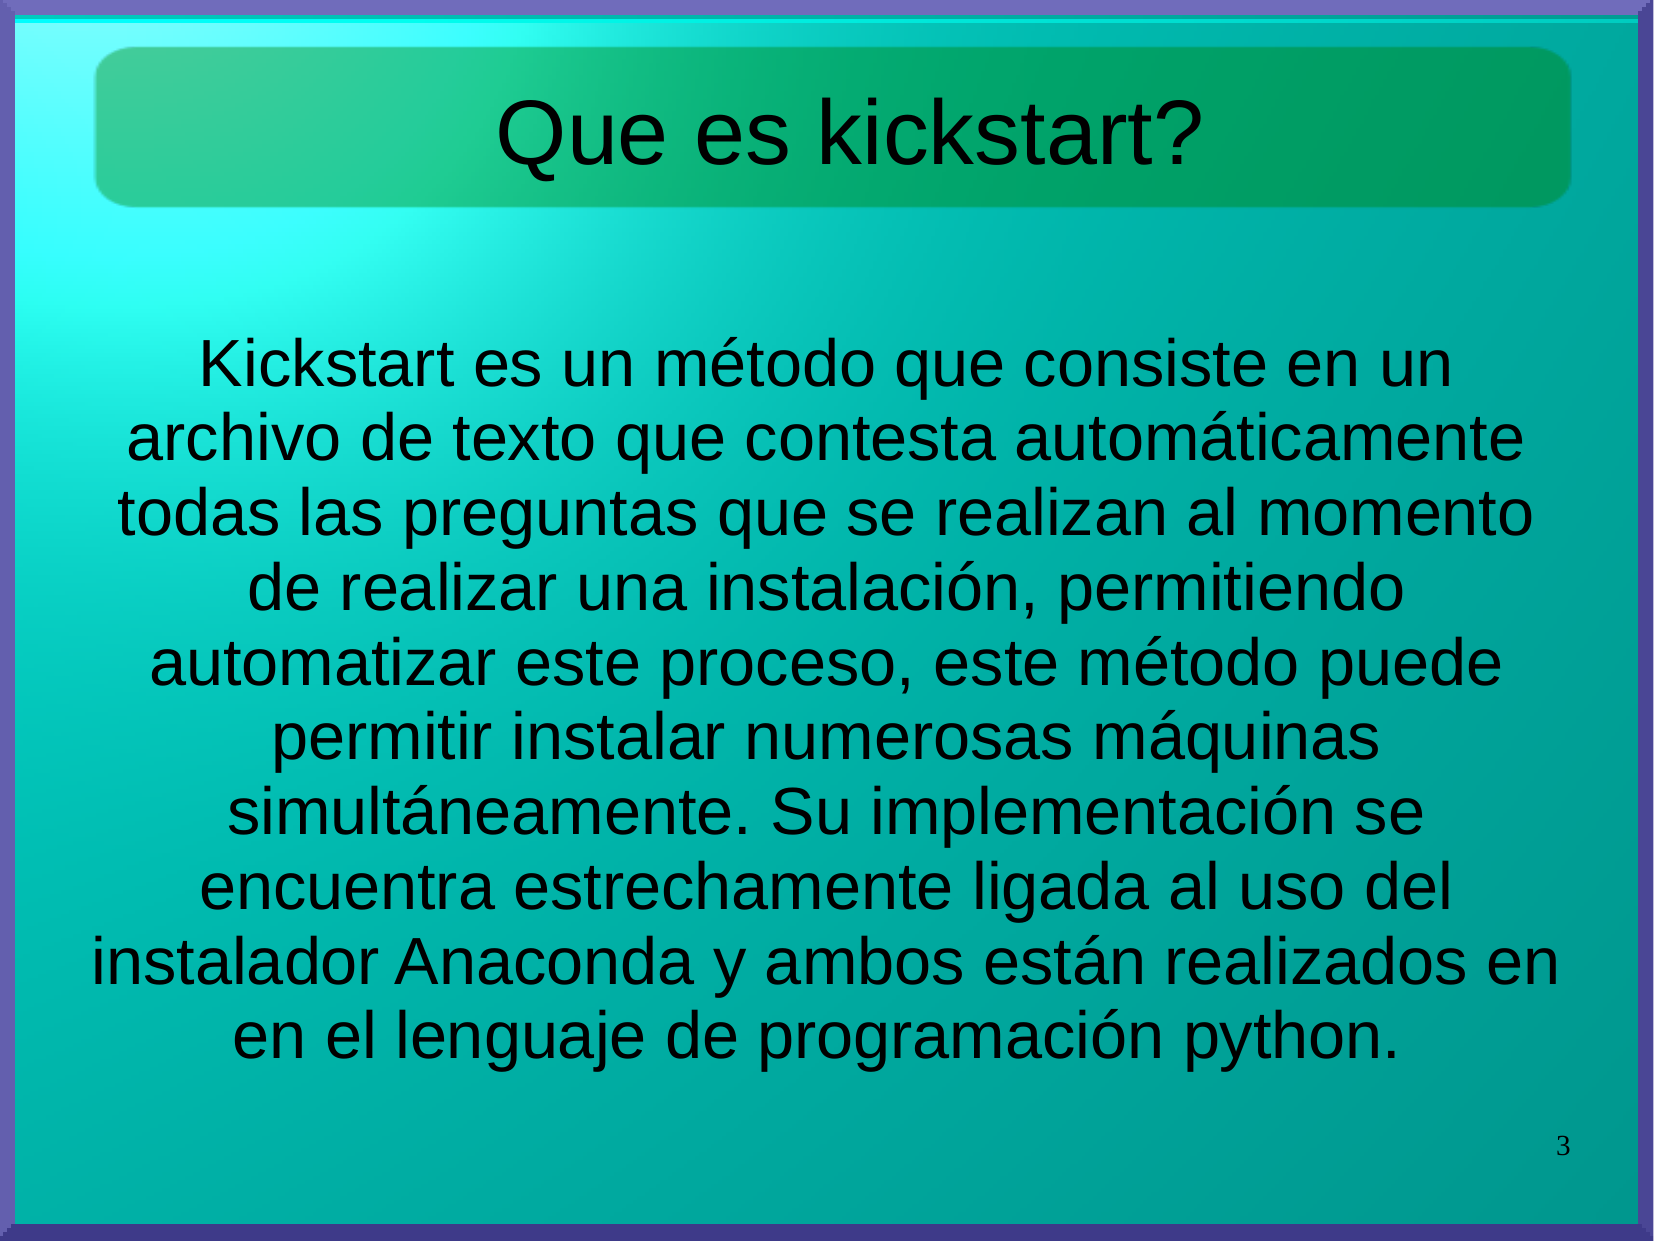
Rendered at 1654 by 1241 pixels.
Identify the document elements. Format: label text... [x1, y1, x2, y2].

picture [0, 0, 1654, 1241]
title Que es kickstart? [106, 29, 1595, 237]
subtitle Kickstart es un método que consiste en un archivo de texto que contesta automáticamente todas las preguntas que se realizan al momento de realizar una instalación, permitiendo automatizar este proceso, este método puede permitir instalar numerosas máquinas simultáneamente. Su implementación se encuentra estrechamente ligada al uso del instalador Anaconda y ambos están realizados en en el lenguaje de programación python. [82, 290, 1571, 1109]
